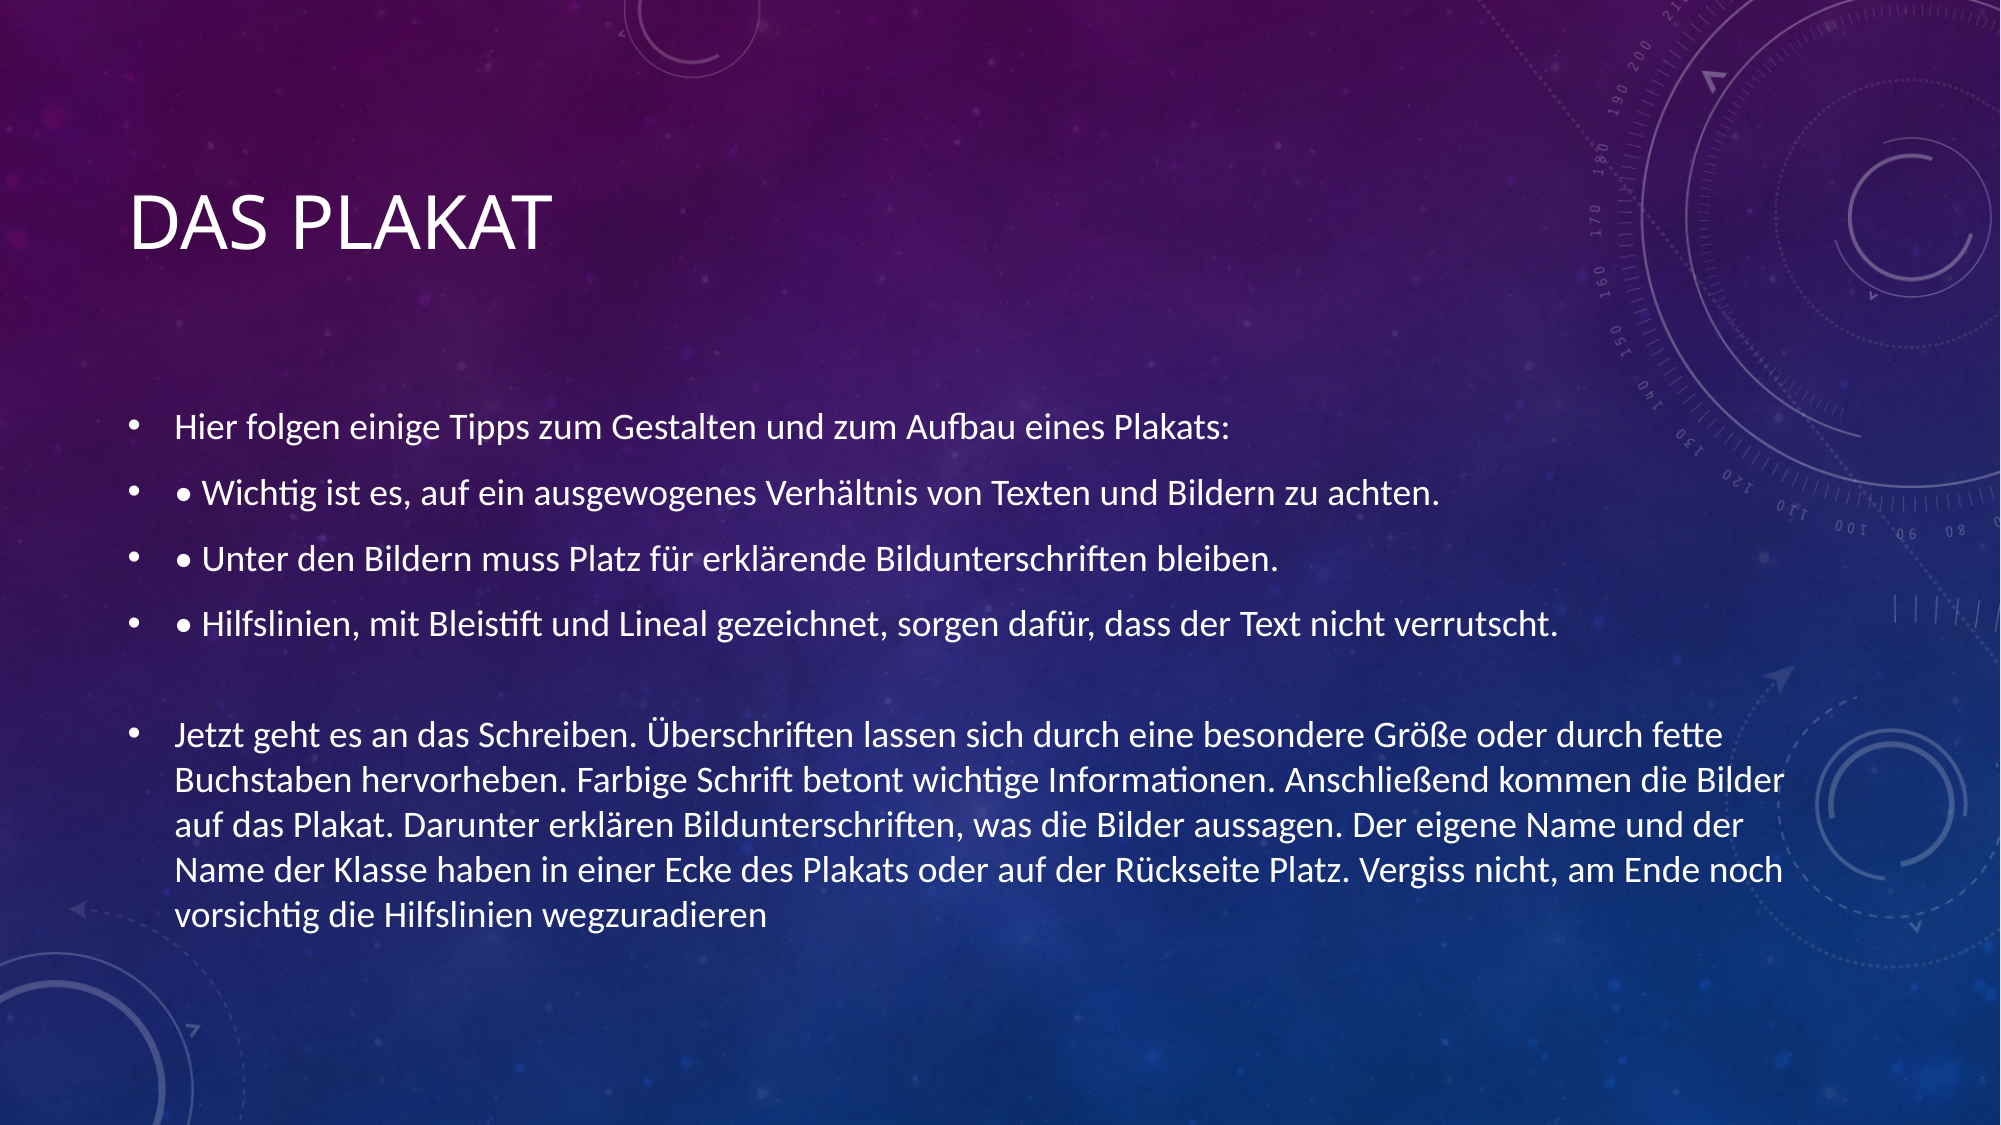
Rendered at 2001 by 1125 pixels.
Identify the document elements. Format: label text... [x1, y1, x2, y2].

title Das Plakat [112, 99, 1775, 324]
list Hier folgen einige Tipps zum Gestalten und zum Aufbau eines Plakats: • Wichtig ist es, auf ein ausgewogenes Verhältnis von Texten und Bildern zu achten. • Unter den Bildern muss Platz für erklärende Bildunterschriften bleiben. • Hilfslinien, mit Bleistift und Lineal gezeichnet, sorgen dafür, dass der Text nicht verrutscht. Jetzt geht es an das Schreiben. Überschriften lassen sich durch eine besondere Größe oder durch fette Buchstaben hervorheben. Farbige Schrift betont wichtige Informationen. Anschließend kommen die Bilder auf das Plakat. Darunter erklären Bildunterschriften, was die Bilder aussagen. Der eigene Name und der Name der Klasse haben in einer Ecke des Plakats oder auf der Rückseite Platz. Vergiss nicht, am Ende noch vorsichtig die Hilfslinien wegzuradieren [112, 324, 1845, 1014]
picture [0, 0, 2001, 1125]
